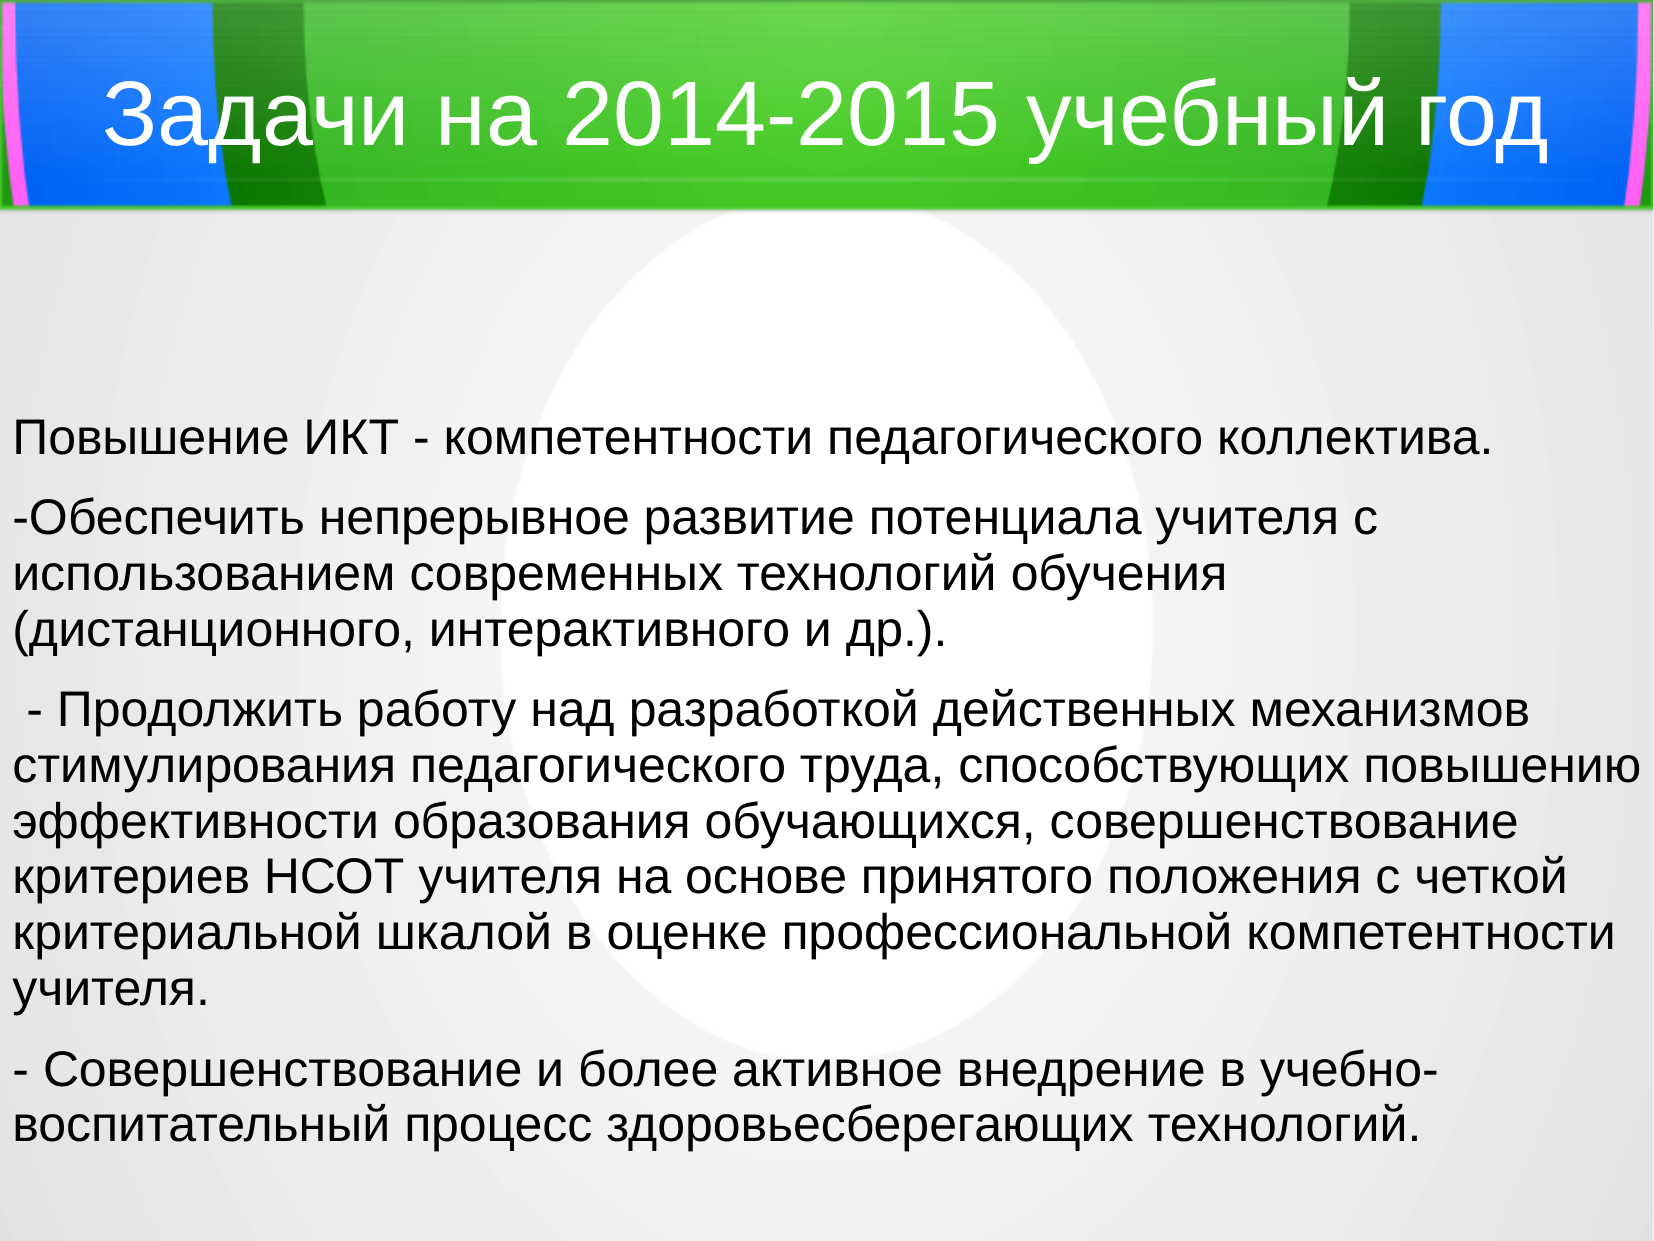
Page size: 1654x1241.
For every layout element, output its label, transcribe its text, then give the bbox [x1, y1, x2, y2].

text_box Повышение ИКТ - компетентности педагогического коллектива. -Обеспечить непрерывное развитие потенциала учителя с использованием современных технологий обучения (дистанционного, интерактивного и др.). - Продолжить работу над разработкой действенных механизмов стимулирования педагогического труда, способствующих повышению эффективности образования обучающихся, совершенствование критериев НСОТ учителя на основе принятого положения с четкой критериальной шкалой в оценке профессиональной компетентности учителя. - Совершенствование и более активное внедрение в учебно-воспитательный процесс здоровьесберегающих технологий. [0, 401, 1654, 1241]
picture [0, 0, 1654, 401]
title Задачи на 2014-2015 учебный год [82, 49, 1571, 179]
